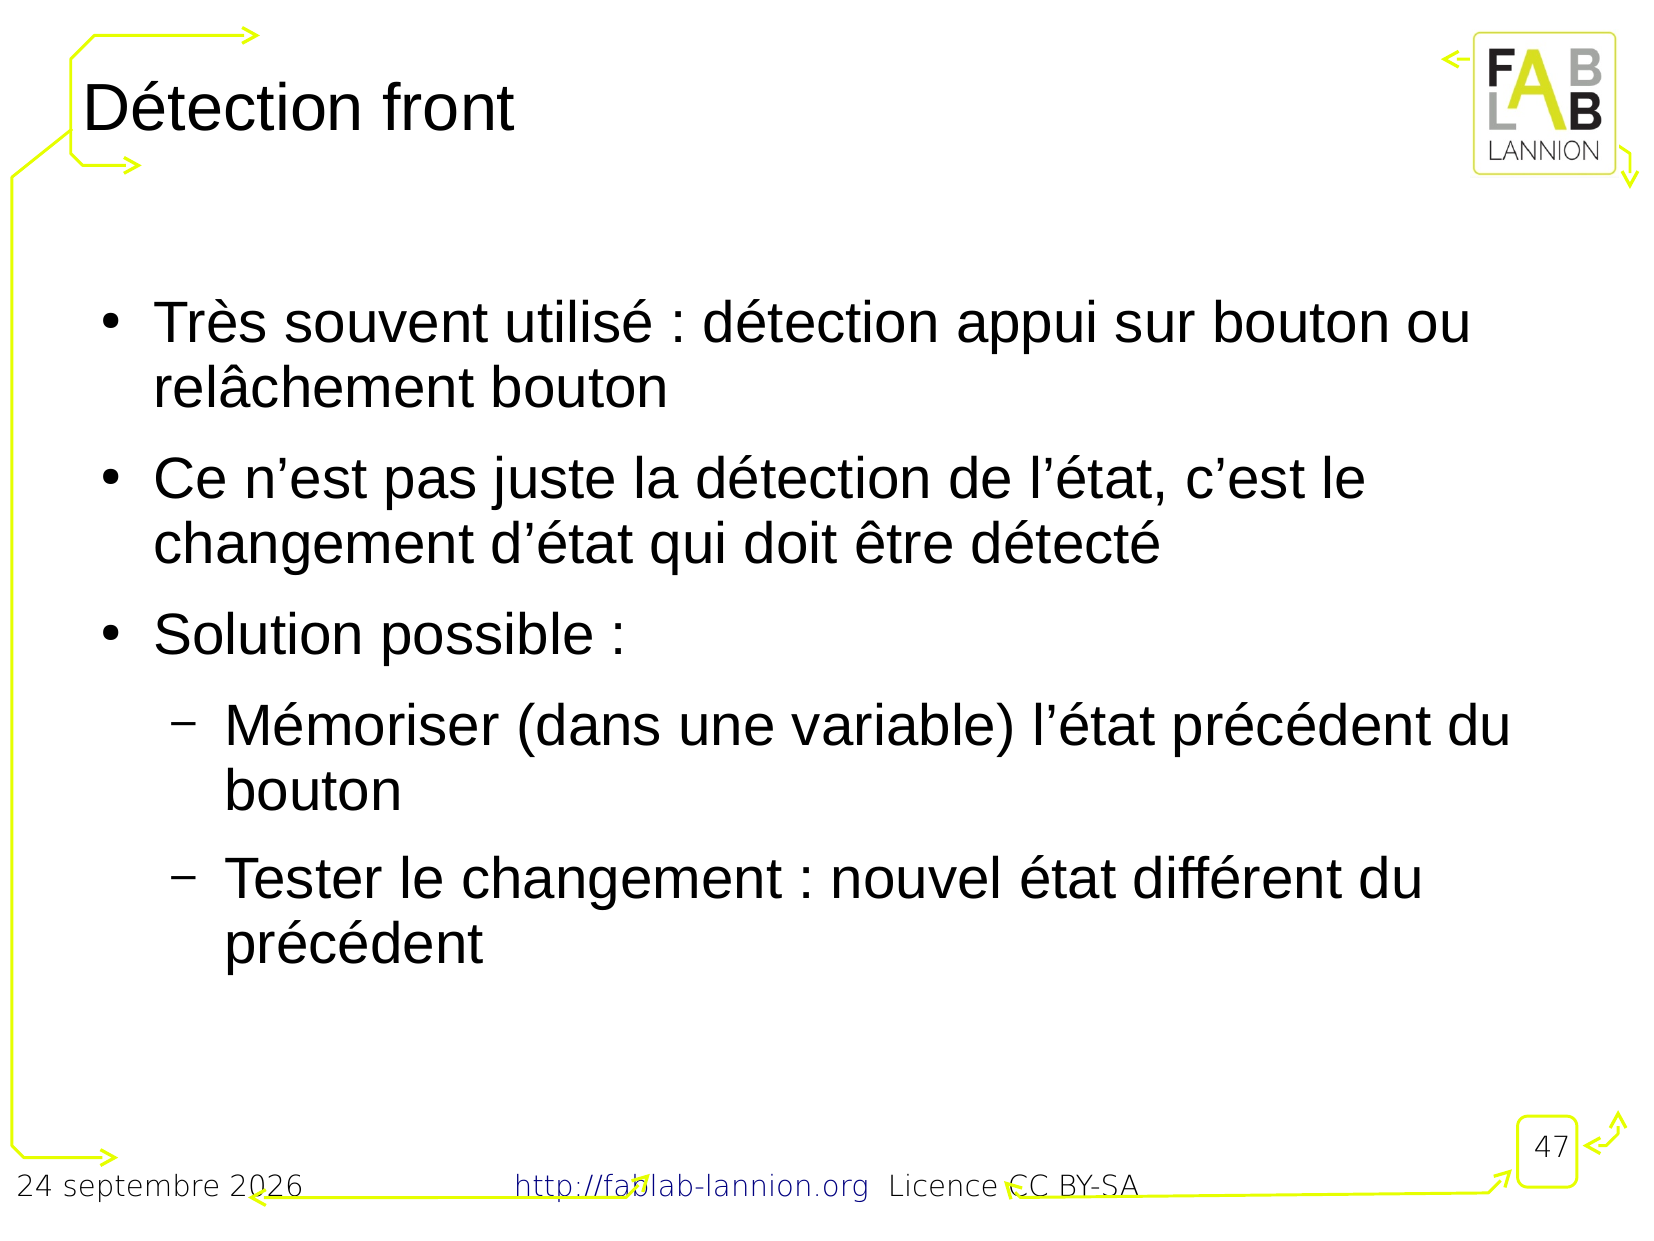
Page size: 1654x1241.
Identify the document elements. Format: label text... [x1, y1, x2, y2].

picture [1470, 29, 1619, 178]
title Détection front [82, 49, 1441, 166]
list Très souvent utilisé : détection appui sur bouton ou relâchement bouton Ce n’est pas juste la détection de l’état, c’est le changement d’état qui doit être détecté Solution possible : Mémoriser (dans une variable) l’état précédent du bouton Tester le changement : nouvel état différent du précédent [82, 290, 1571, 1099]
